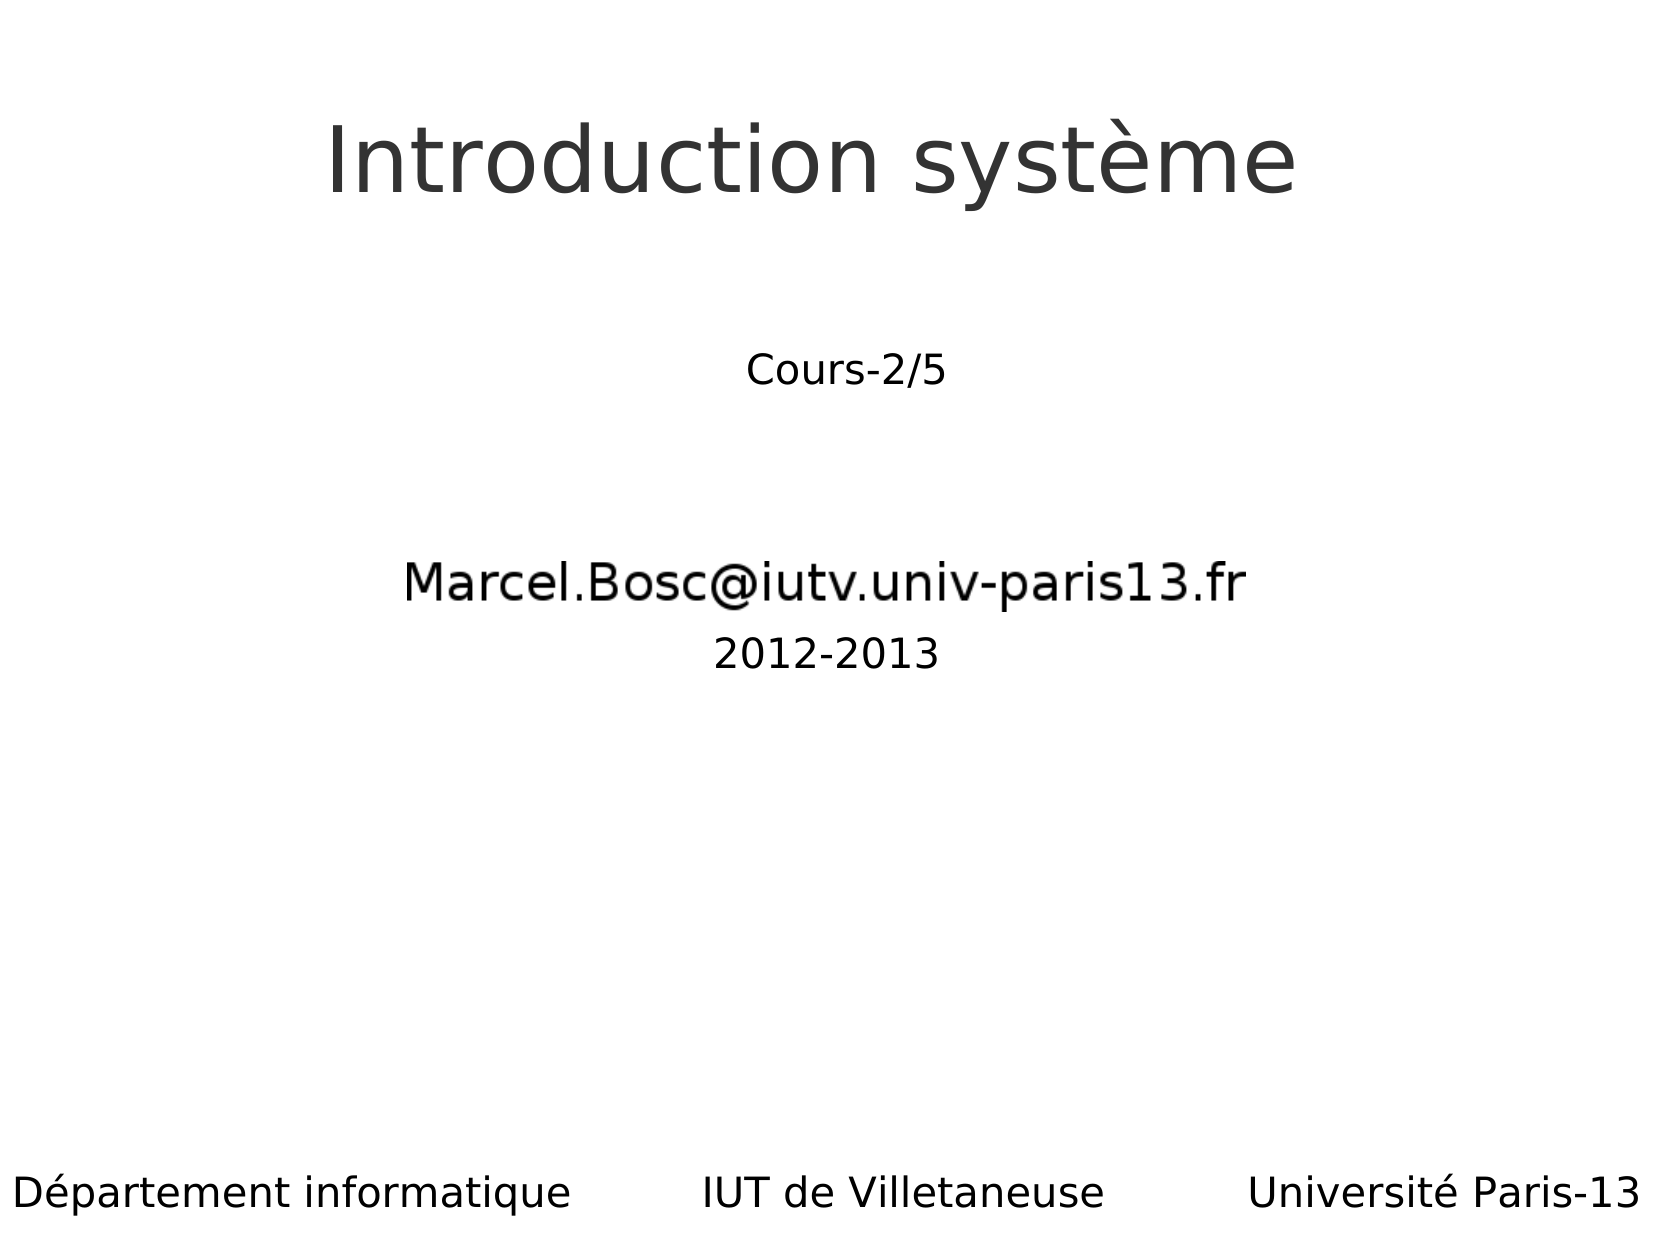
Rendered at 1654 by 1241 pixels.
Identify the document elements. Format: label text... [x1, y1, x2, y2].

text_box 2012-2013 [713, 630, 941, 679]
text_box Département informatique [11, 1168, 572, 1241]
text_box Cours-2/5 [745, 345, 949, 395]
text_box Université Paris-13 [1247, 1168, 1642, 1241]
title Introduction système [122, 33, 1504, 222]
picture [407, 561, 1246, 612]
text_box IUT de Villetaneuse [701, 1168, 1106, 1241]
